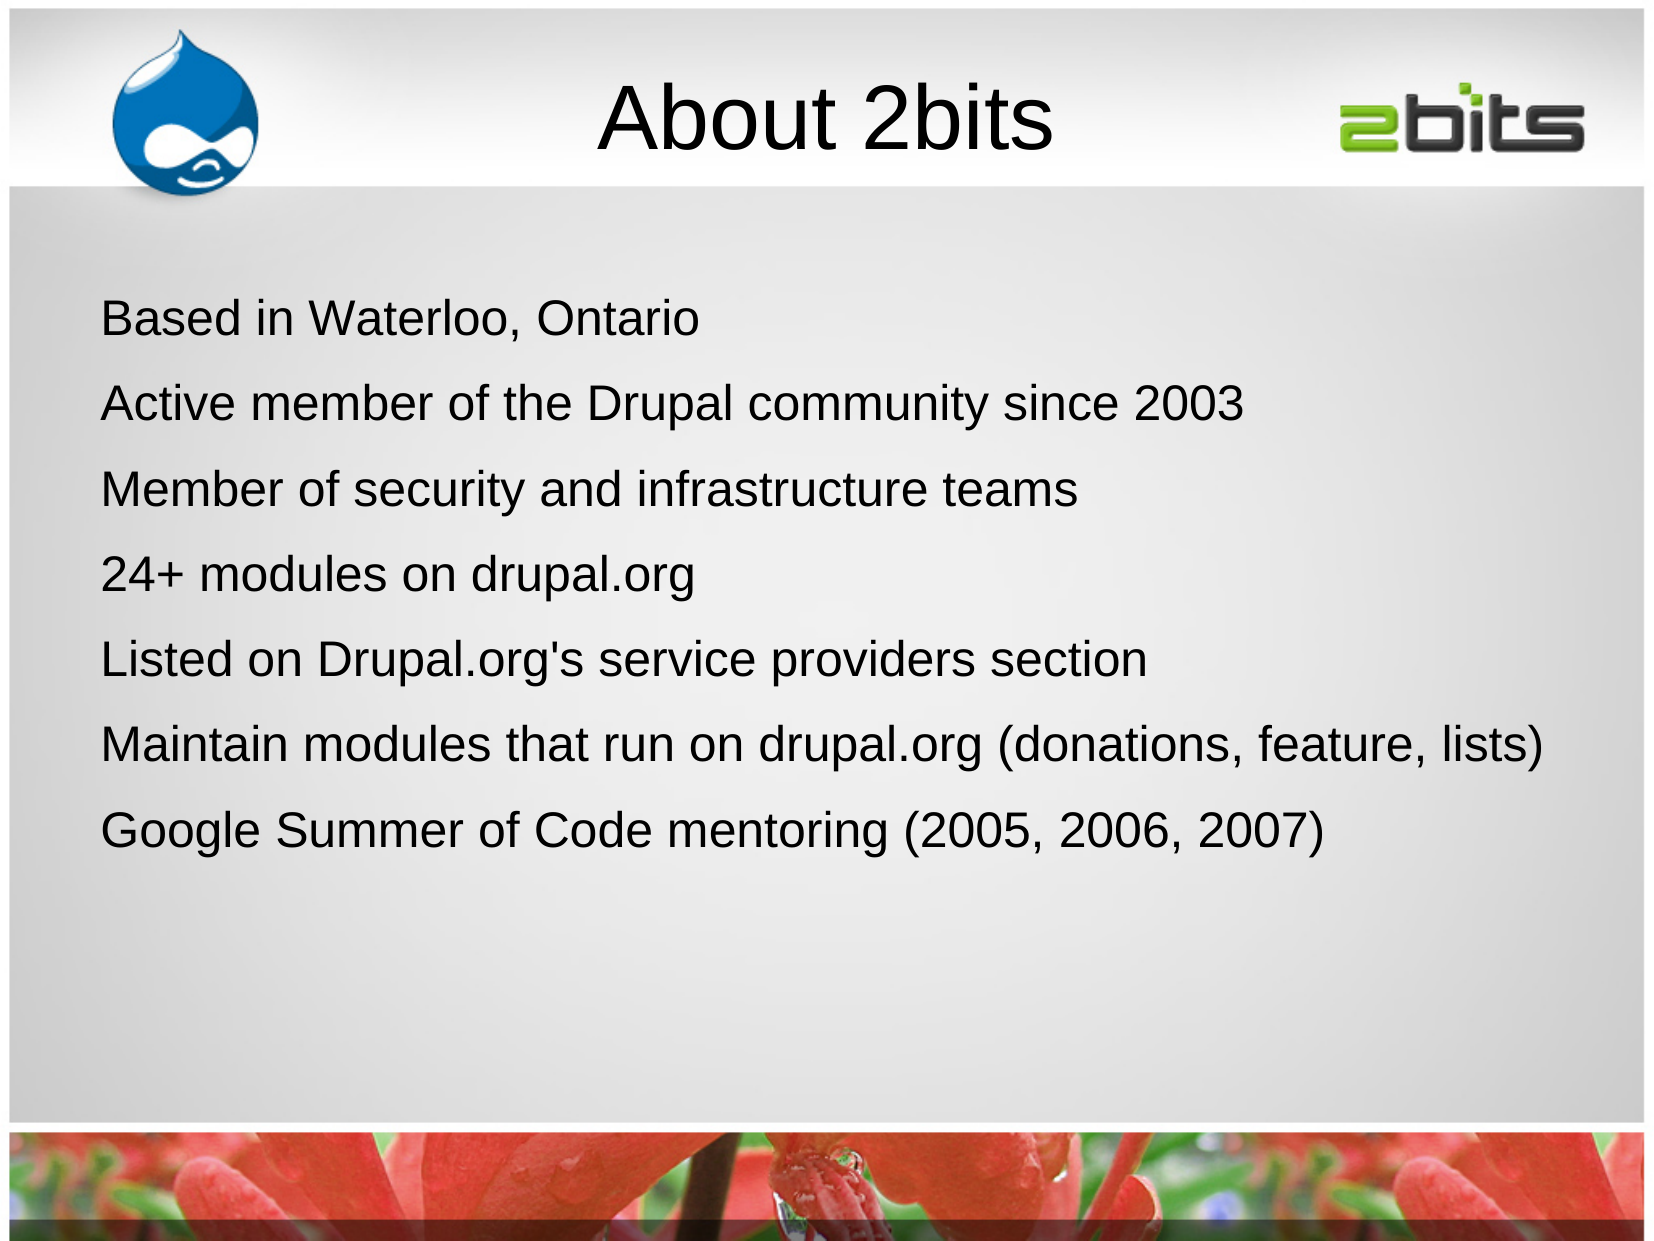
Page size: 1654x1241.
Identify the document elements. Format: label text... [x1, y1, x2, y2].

picture [0, 0, 1654, 1241]
list [845, 290, 1572, 1094]
list Based in Waterloo, Ontario Active member of the Drupal community since 2003 Member of security and infrastructure teams 24+ modules on drupal.org Listed on Drupal.org's service providers section Maintain modules that run on drupal.org (donations, feature, lists) Google Summer of Code mentoring (2005, 2006, 2007) [82, 290, 1571, 1109]
title About 2bits [82, 13, 1571, 222]
